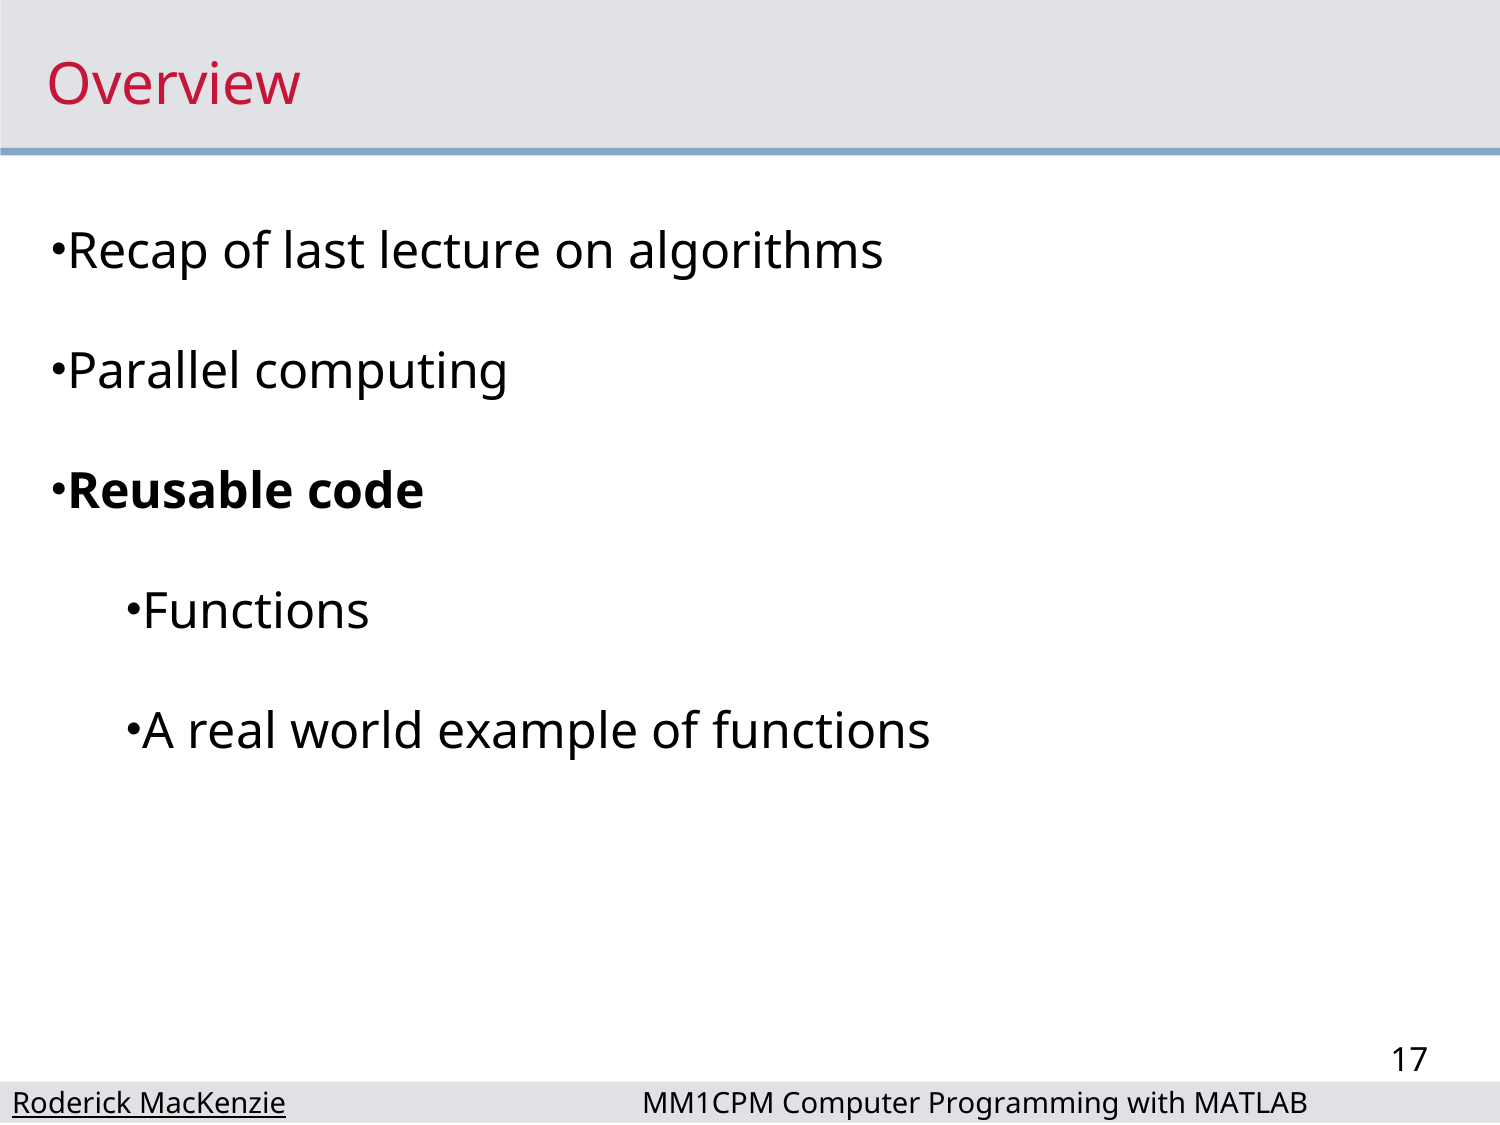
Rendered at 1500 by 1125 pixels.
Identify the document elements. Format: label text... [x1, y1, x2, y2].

text_box Recap of last lecture on algorithms Parallel computing Reusable code Functions A real world example of functions [35, 211, 1500, 767]
title Overview [31, 29, 1142, 135]
text_box <number> [1375, 1030, 1500, 1101]
